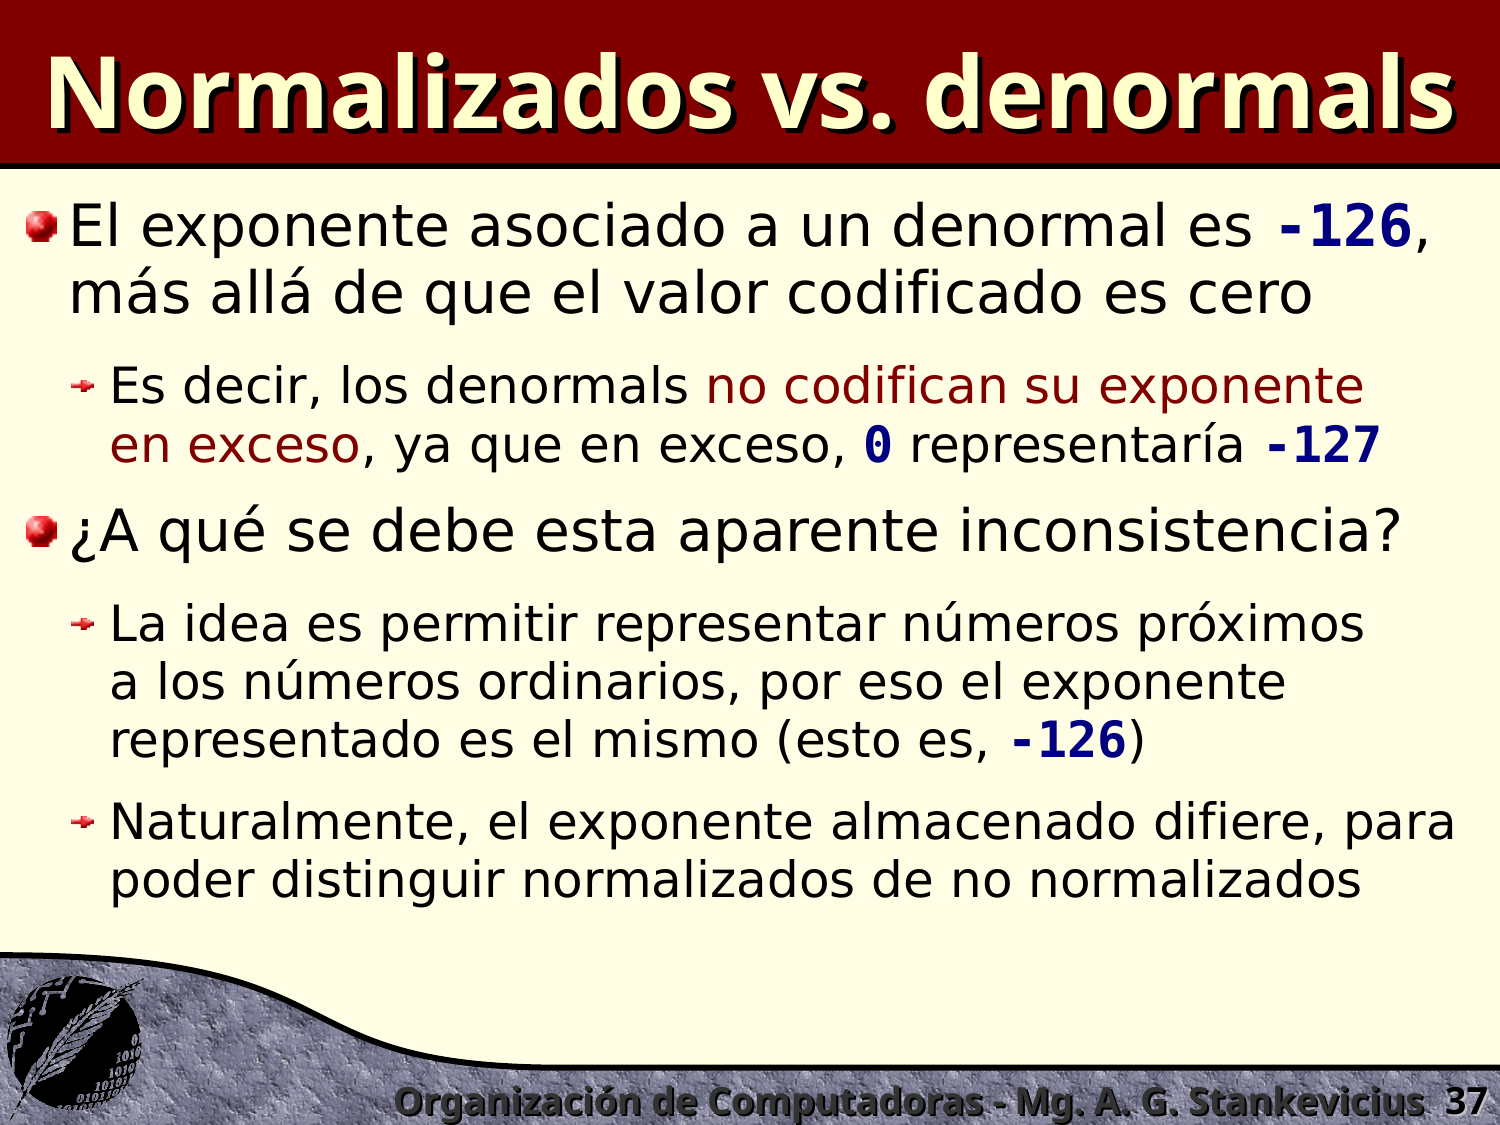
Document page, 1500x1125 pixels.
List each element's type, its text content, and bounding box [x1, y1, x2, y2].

picture [802, 1100, 806, 1110]
picture [0, 959, 1500, 1125]
picture [1058, 1100, 1065, 1110]
list El exponente asociado a un denormal es -126, más allá de que el valor codificado es cero Es decir, los denormals no codifican su exponente en exceso, ya que en exceso, 0 representaría -127 ¿A qué se debe esta aparente inconsistencia? La idea es permitir representar números próximos a los números ordinarios, por eso el exponente representado es el mismo (esto es, -126) Naturalmente, el exponente almacenado difiere, para poder distinguir normalizados de no normalizados [11, 192, 1486, 935]
title Normalizados vs. denormals [15, 5, 1485, 160]
picture [448, 1100, 455, 1110]
